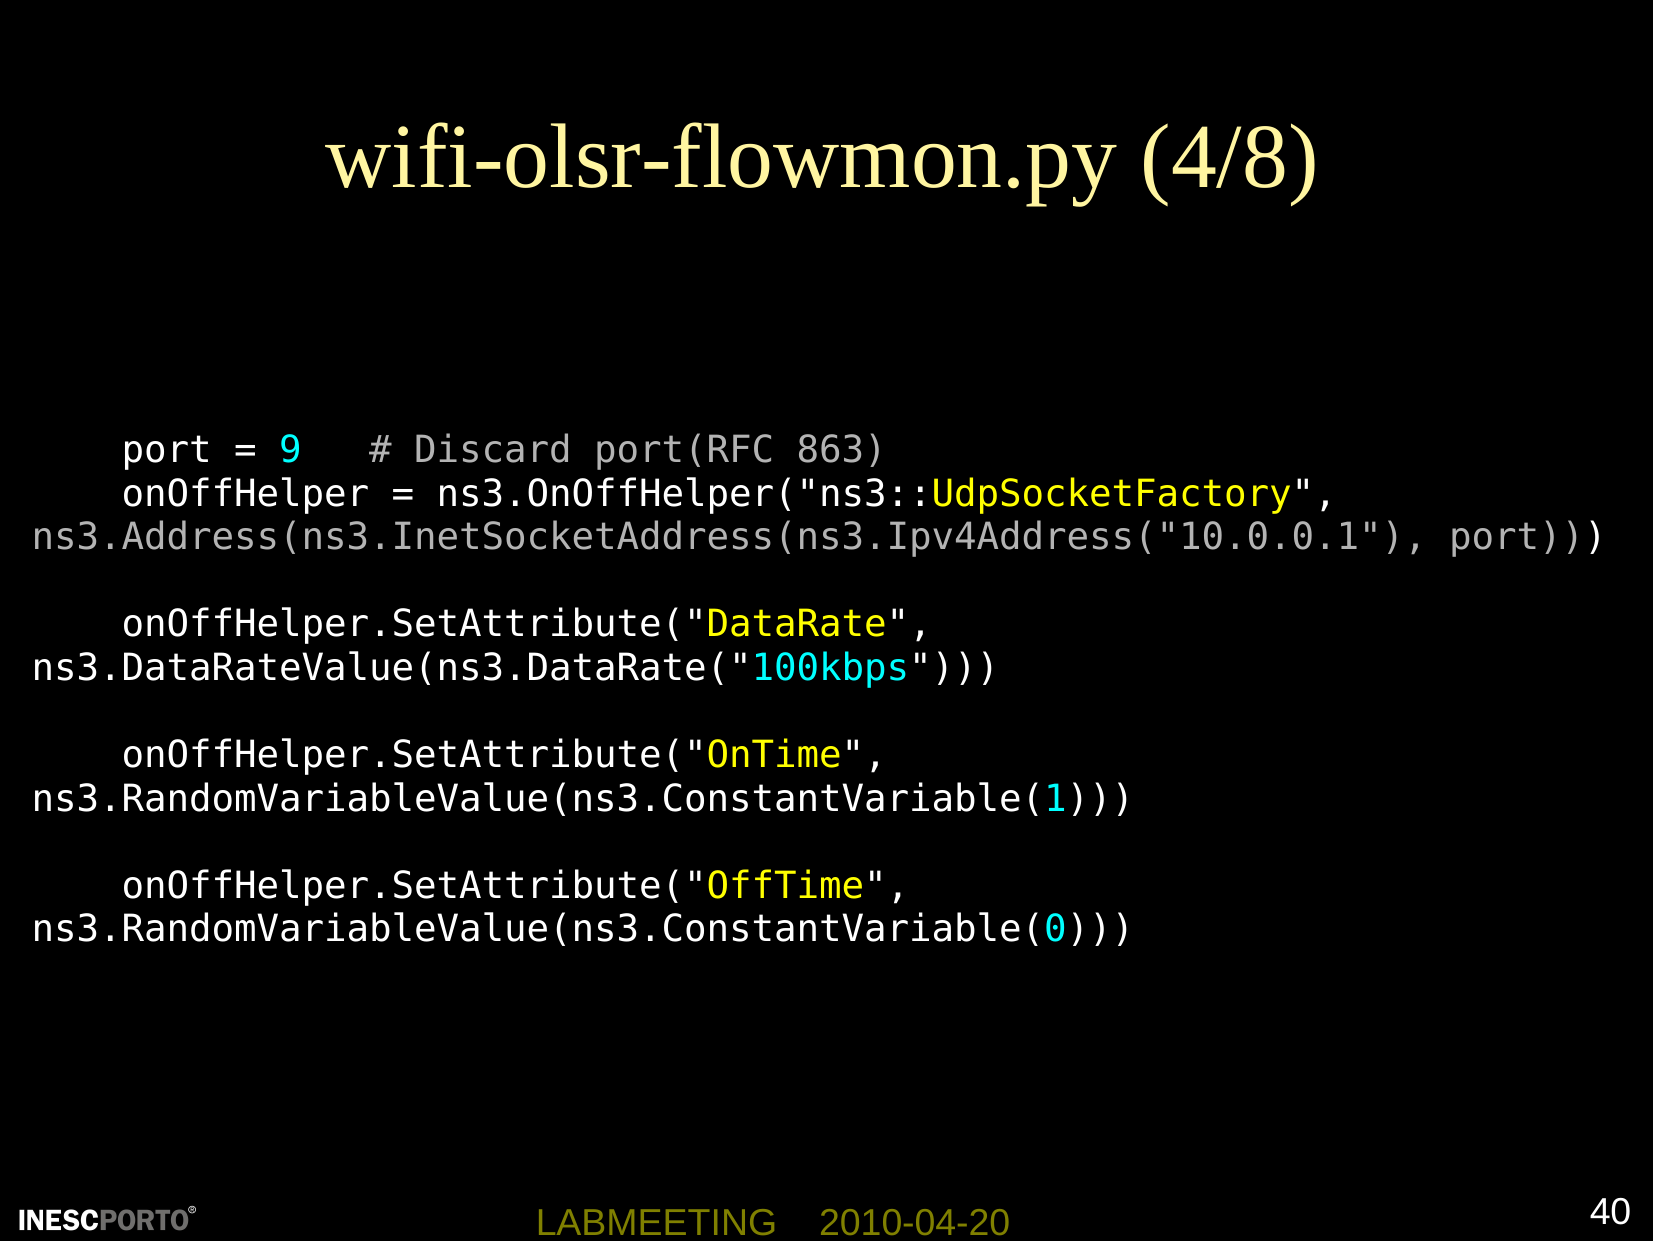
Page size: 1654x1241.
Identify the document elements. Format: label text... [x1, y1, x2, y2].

text_box port = 9 # Discard port(RFC 863) onOffHelper = ns3.OnOffHelper("ns3::UdpSocketFactory", ns3.Address(ns3.InetSocketAddress(ns3.Ipv4Address("10.0.0.1"), port))) onOffHelper.SetAttribute("DataRate", ns3.DataRateValue(ns3.DataRate("100kbps"))) onOffHelper.SetAttribute("OnTime", ns3.RandomVariableValue(ns3.ConstantVariable(1))) onOffHelper.SetAttribute("OffTime", ns3.RandomVariableValue(ns3.ConstantVariable(0))) [16, 420, 1653, 958]
title wifi-olsr-flowmon.py (4/8) [40, 56, 1607, 257]
picture [9, 1181, 201, 1241]
